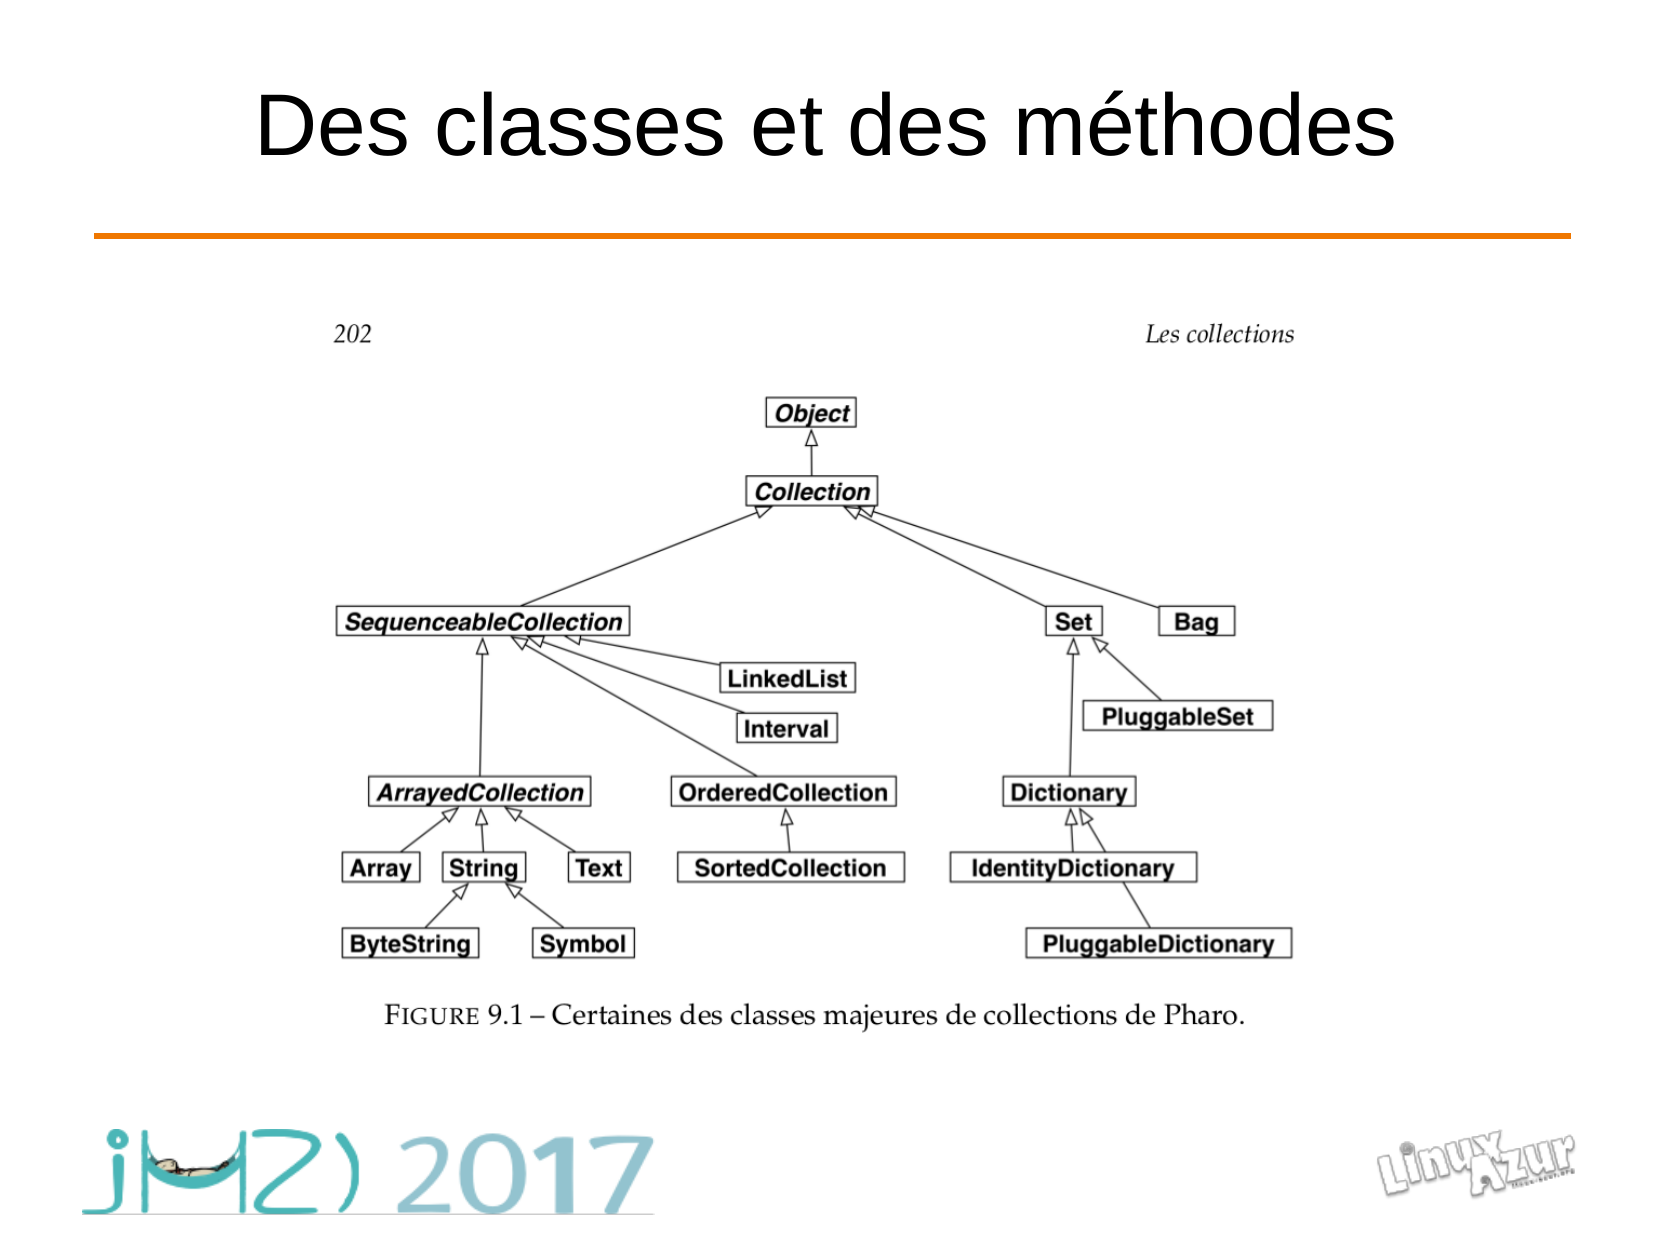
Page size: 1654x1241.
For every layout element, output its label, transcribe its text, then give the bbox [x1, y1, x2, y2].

picture [82, 1129, 655, 1216]
picture [287, 283, 1366, 1063]
picture [1346, 1115, 1600, 1211]
title Des classes et des méthodes [82, 49, 1571, 201]
